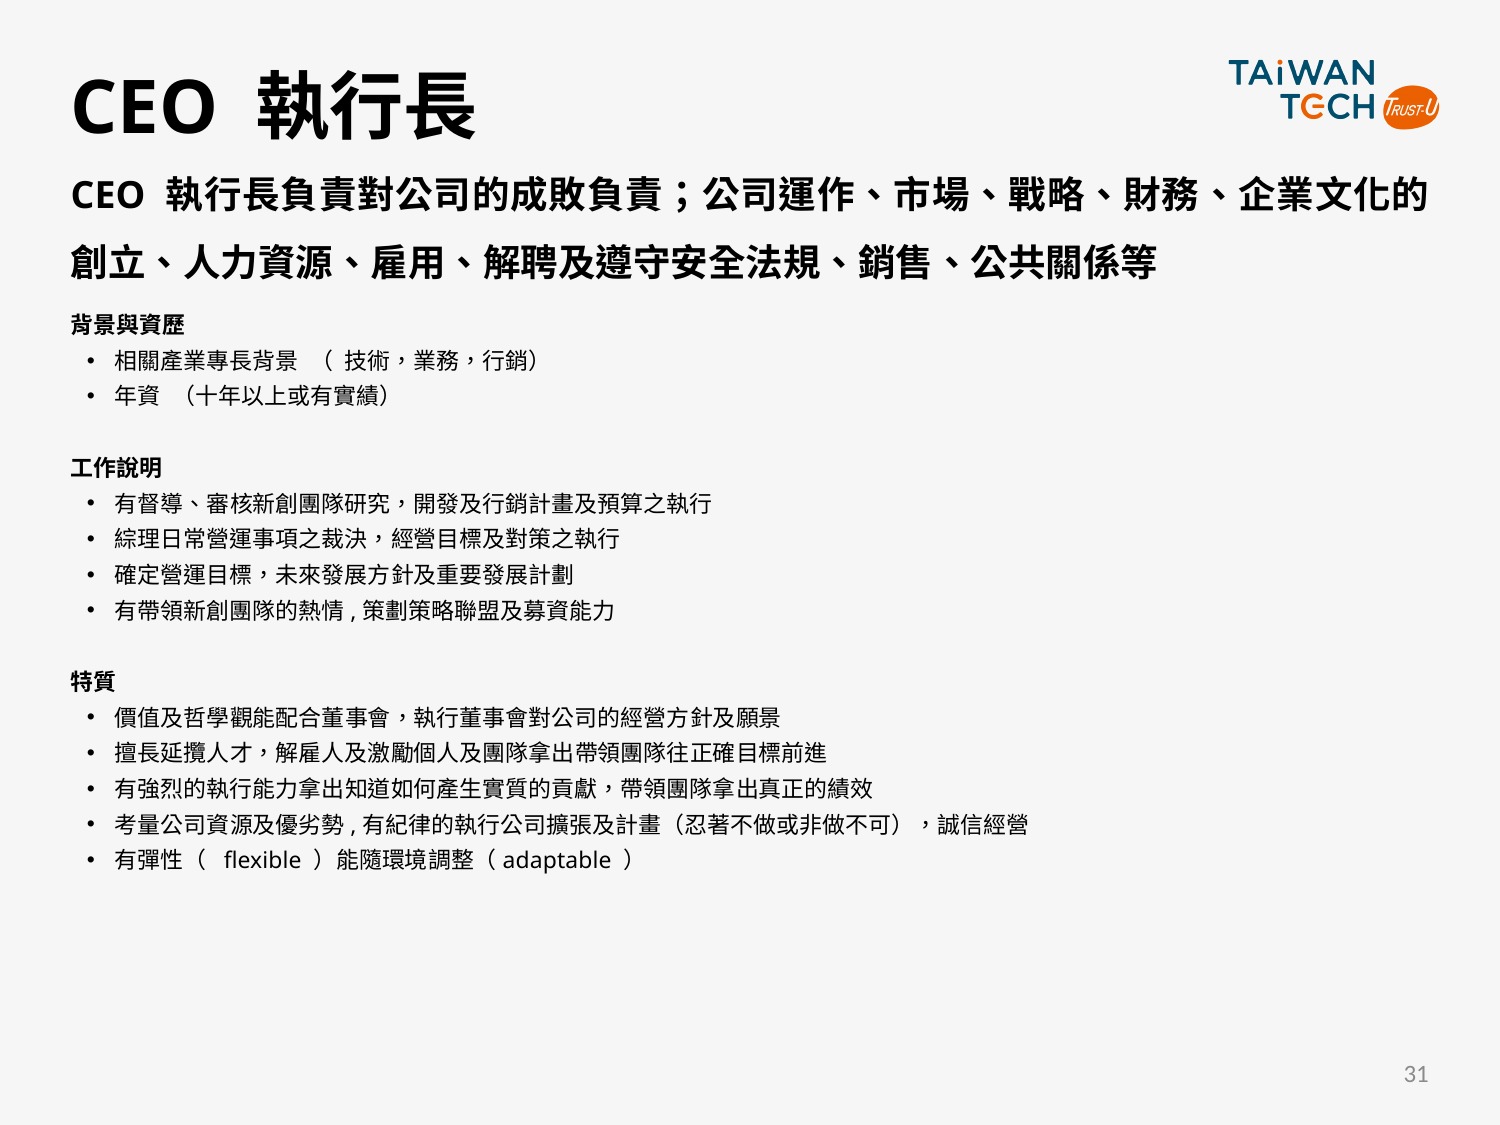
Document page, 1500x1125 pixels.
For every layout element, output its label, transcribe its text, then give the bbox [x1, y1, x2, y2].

slide_number <編號> [1106, 1042, 1445, 1103]
text_box 背景與資歷 相關產業專長背景 （ 技術，業務，行銷） 年資 （十年以上或有實績） 工作說明 有督導、審核新創團隊研究，開發及行銷計畫及預算之執行 綜理日常營運事項之裁決，經營目標及對策之執行 確定營運目標，未來發展方針及重要發展計劃 有帶領新創團隊的熱情,策劃策略聯盟及募資能力 特質 價值及哲學觀能配合董事會，執行董事會對公司的經營方針及願景 擅長延攬人才，解雇人及激勵個人及團隊拿出帶領團隊往正確目標前進 有強烈的執行能力拿出知道如何產生實質的貢獻，帶領團隊拿出真正的績效 考量公司資源及優劣勢,有紀律的執行公司擴張及計畫（忍著不做或非做不可），誠信經營 有彈性（ flexible ）能隨環境調整（adaptable ） [55, 295, 1444, 881]
text_box CEO 執行長負責對公司的成敗負責；公司運作、市場、戰略、財務、企業文化的創立、人力資源、雇用、解聘及遵守安全法規、銷售、公共關係等 [55, 141, 1444, 292]
title CEO 執行長 [55, 33, 1444, 141]
